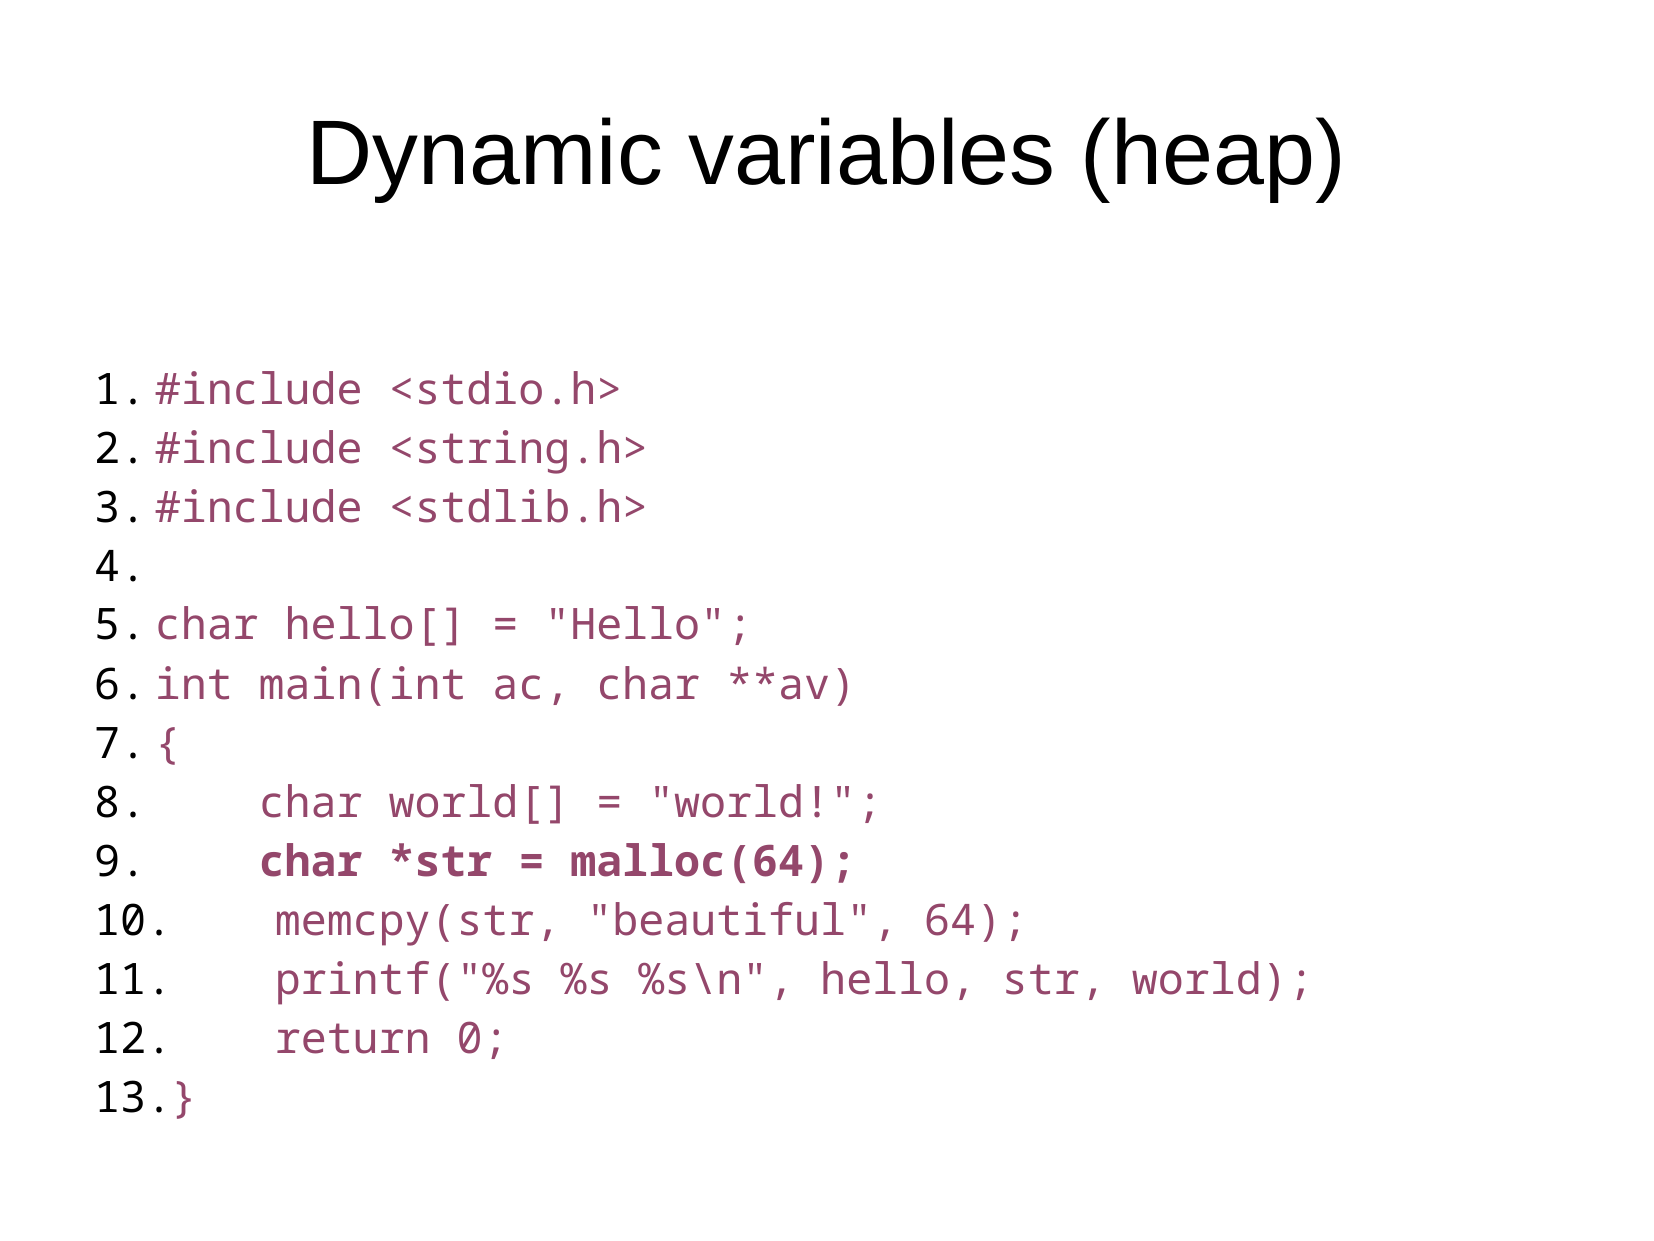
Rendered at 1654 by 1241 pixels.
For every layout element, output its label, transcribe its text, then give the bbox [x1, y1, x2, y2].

list #include <stdio.h> #include <string.h> #include <stdlib.h> char hello[] = "Hello"; int main(int ac, char **av) { char world[] = "world!"; char *str = malloc(64); memcpy(str, "beautiful", 64); printf("%s %s %s\n", hello, str, world); return 0; } [82, 290, 1571, 1126]
title Dynamic variables (heap) [82, 49, 1571, 257]
